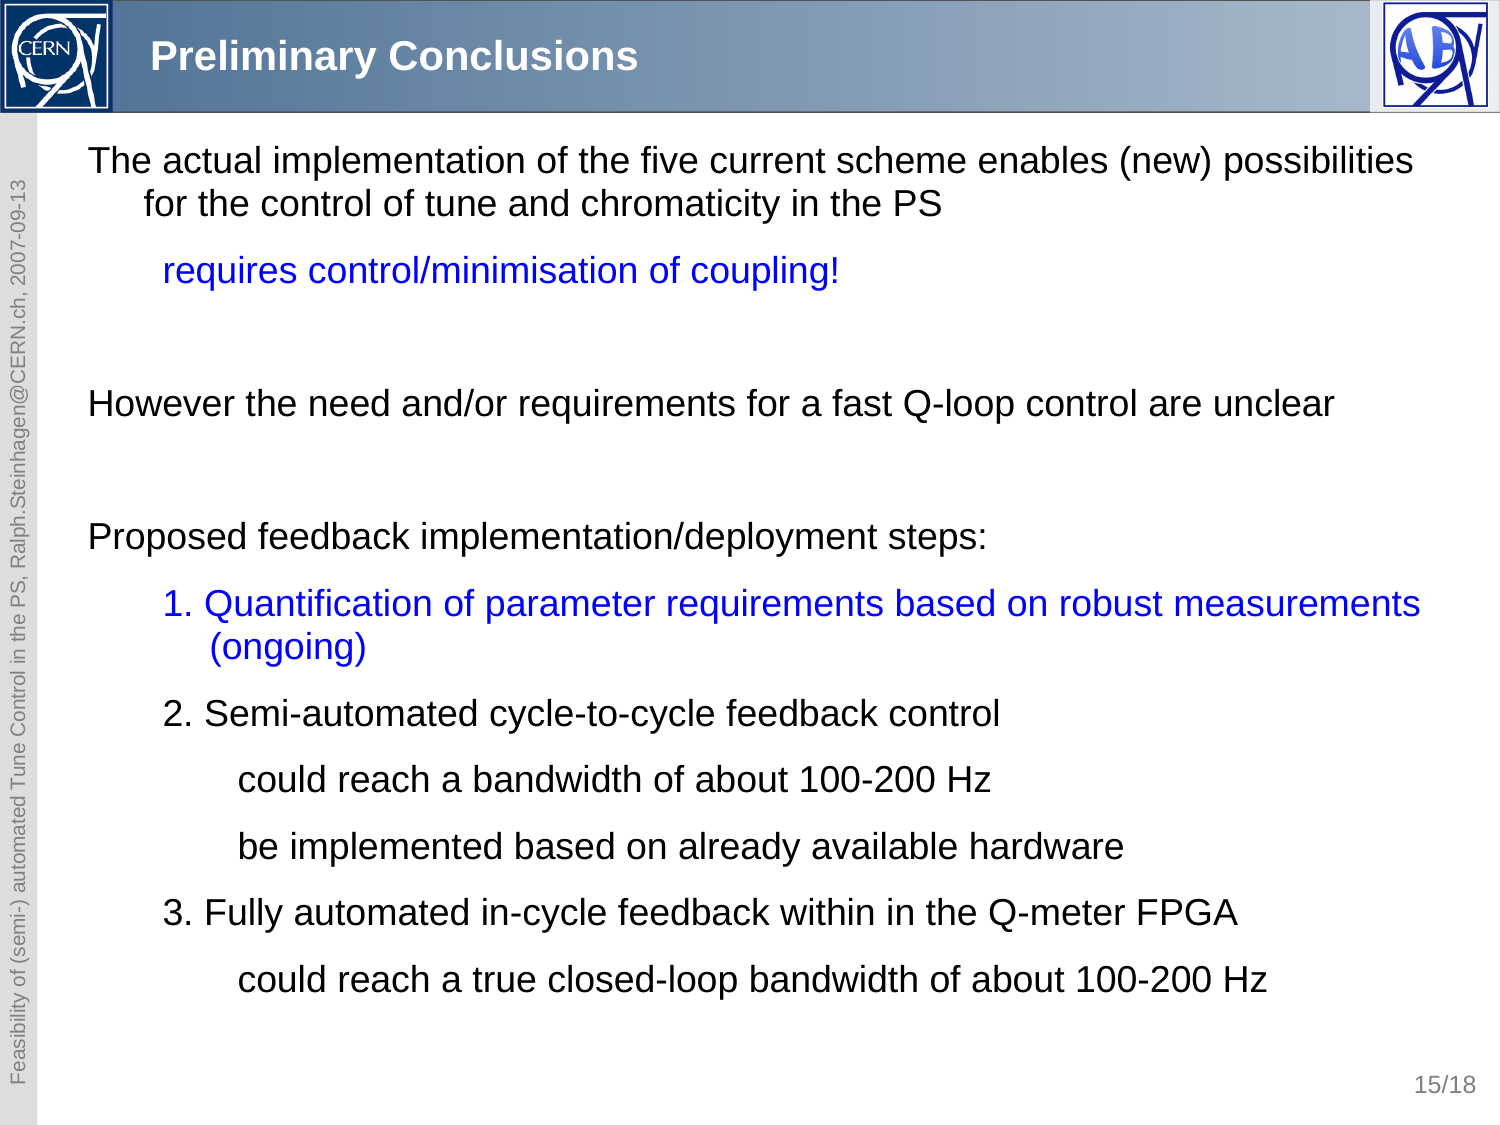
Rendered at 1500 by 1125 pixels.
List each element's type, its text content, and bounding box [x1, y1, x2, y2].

title Preliminary Conclusions [150, 7, 1201, 106]
picture [1382, 1, 1489, 108]
picture [0, 0, 113, 113]
list The actual implementation of the five current scheme enables (new) possibilities for the control of tune and chromaticity in the PS requires control/minimisation of coupling! However the need and/or requirements for a fast Q-loop control are unclear Proposed feedback implementation/deployment steps: 1. Quantification of parameter requirements based on robust measurements (ongoing) 2. Semi-automated cycle-to-cycle feedback control could reach a bandwidth of about 100-200 Hz be implemented based on already available hardware 3. Fully automated in-cycle feedback within in the Q-meter FPGA could reach a true closed-loop bandwidth of about 100-200 Hz [87, 137, 1438, 1016]
